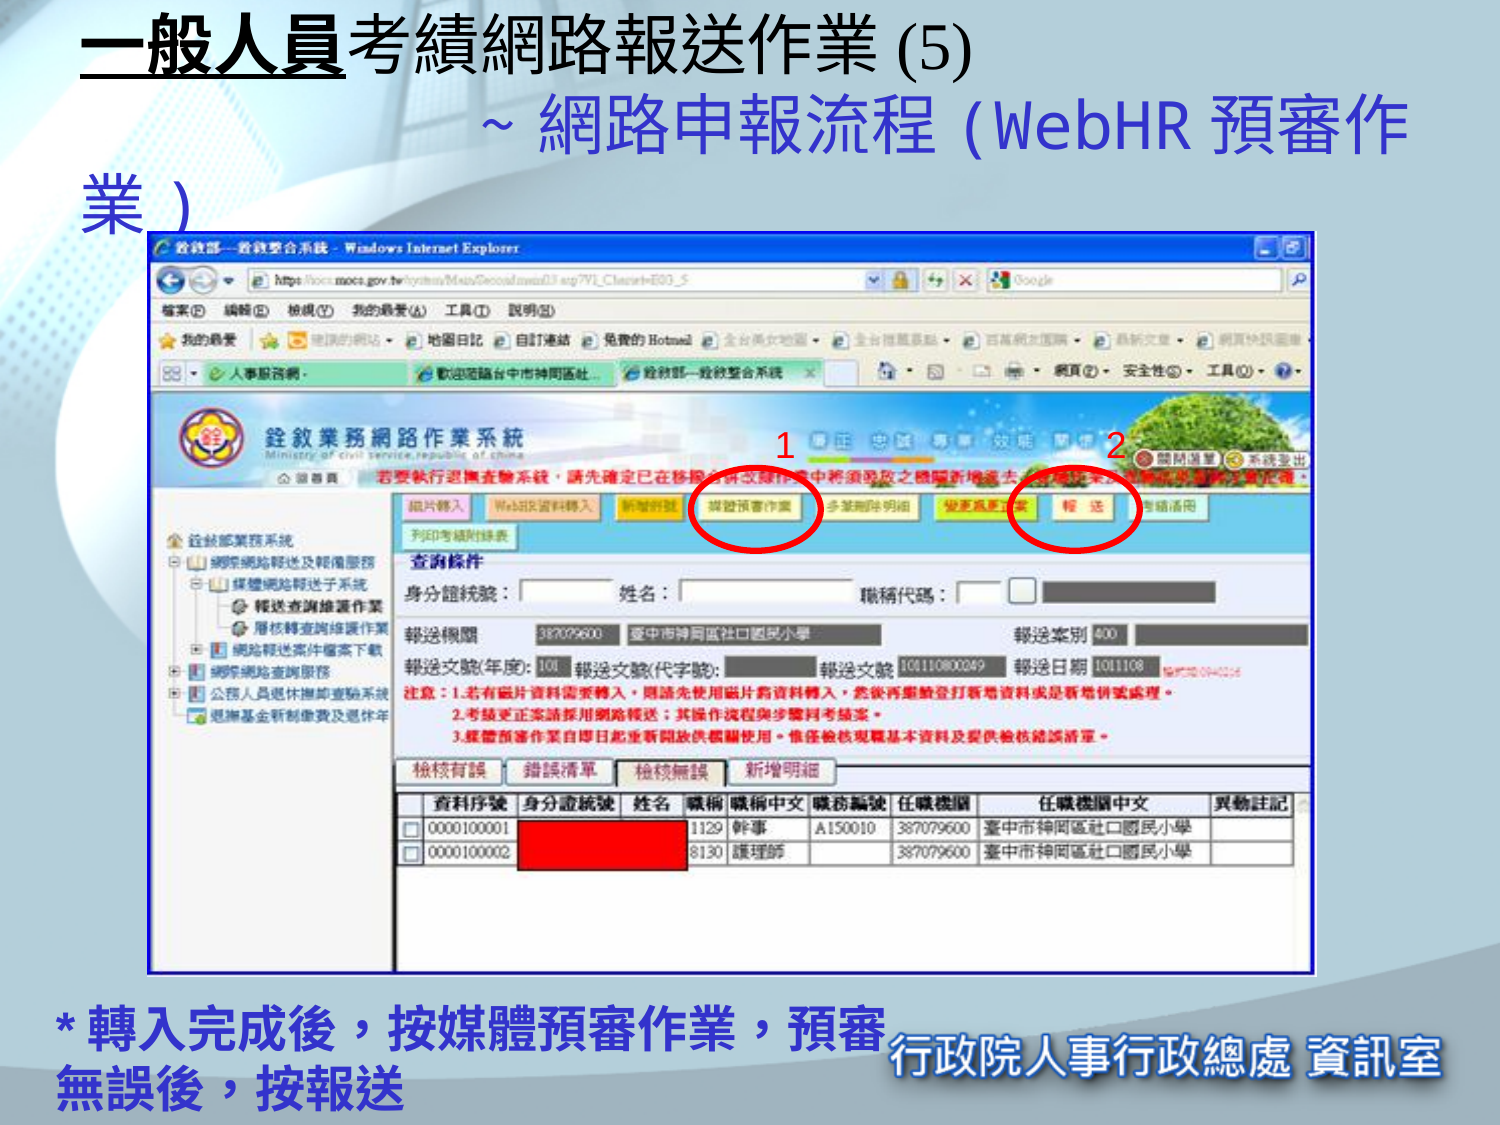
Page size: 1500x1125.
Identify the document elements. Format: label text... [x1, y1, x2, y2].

text_box 2 [1092, 420, 1140, 466]
text_box *轉入完成後，按媒體預審作業，預審無誤後，按報送 [41, 990, 916, 1125]
text_box 1 [761, 420, 810, 466]
text_box 一般人員考績網路報送作業(5) ~網路申報流程(WebHR預審作業) [64, 66, 1447, 179]
picture [0, 0, 1500, 1125]
